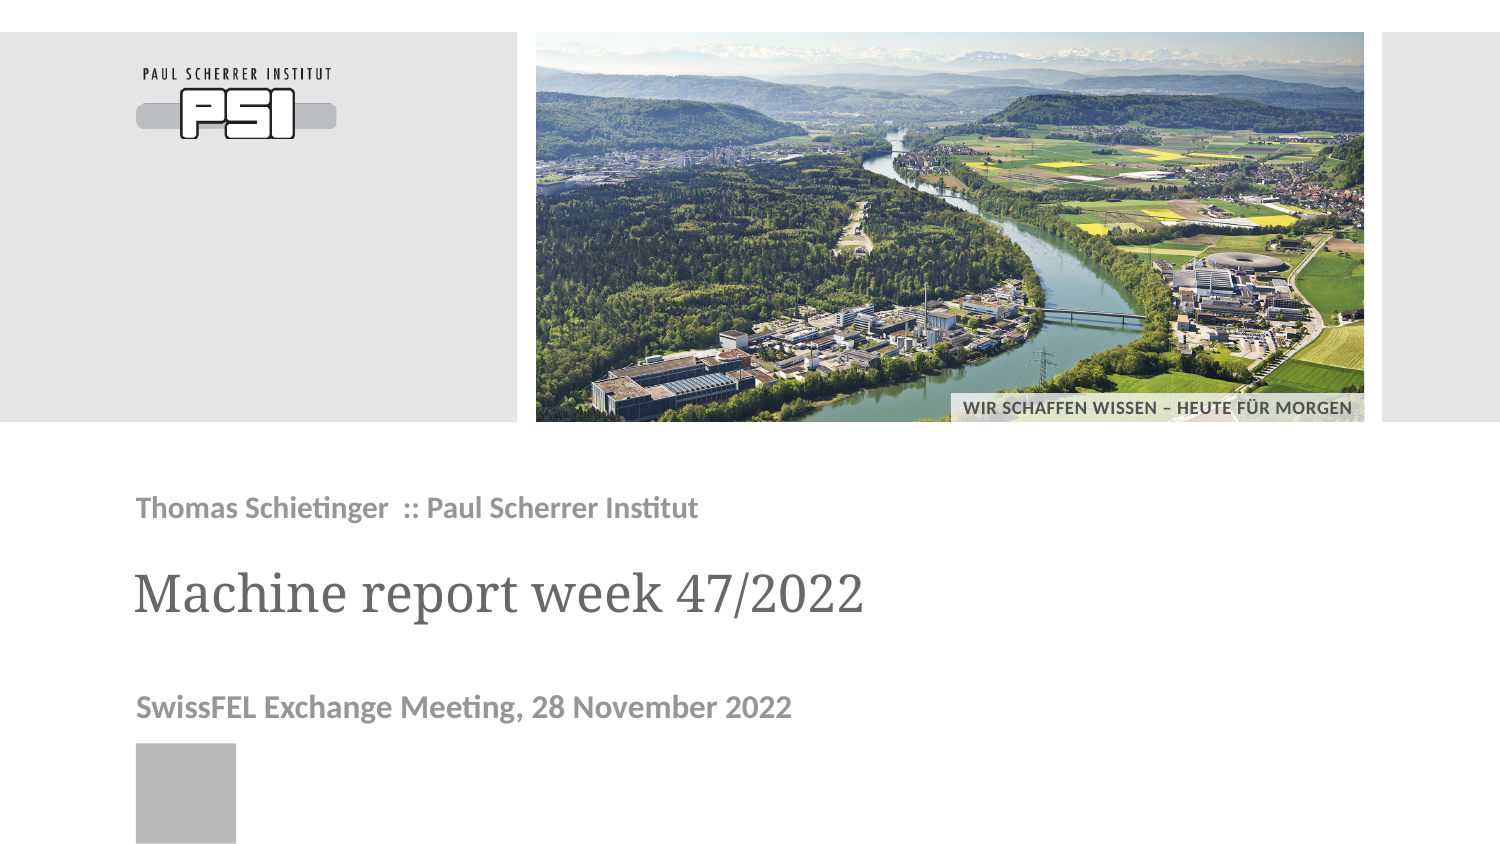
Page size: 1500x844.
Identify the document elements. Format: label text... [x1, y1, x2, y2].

picture [539, 32, 1365, 422]
title Machine report week 47/2022 [133, 560, 1441, 648]
subtitle Thomas Schietinger :: Paul Scherrer Institut [135, 483, 1441, 529]
list SwissFEL Exchange Meeting, 28 November 2022 [135, 680, 1441, 729]
